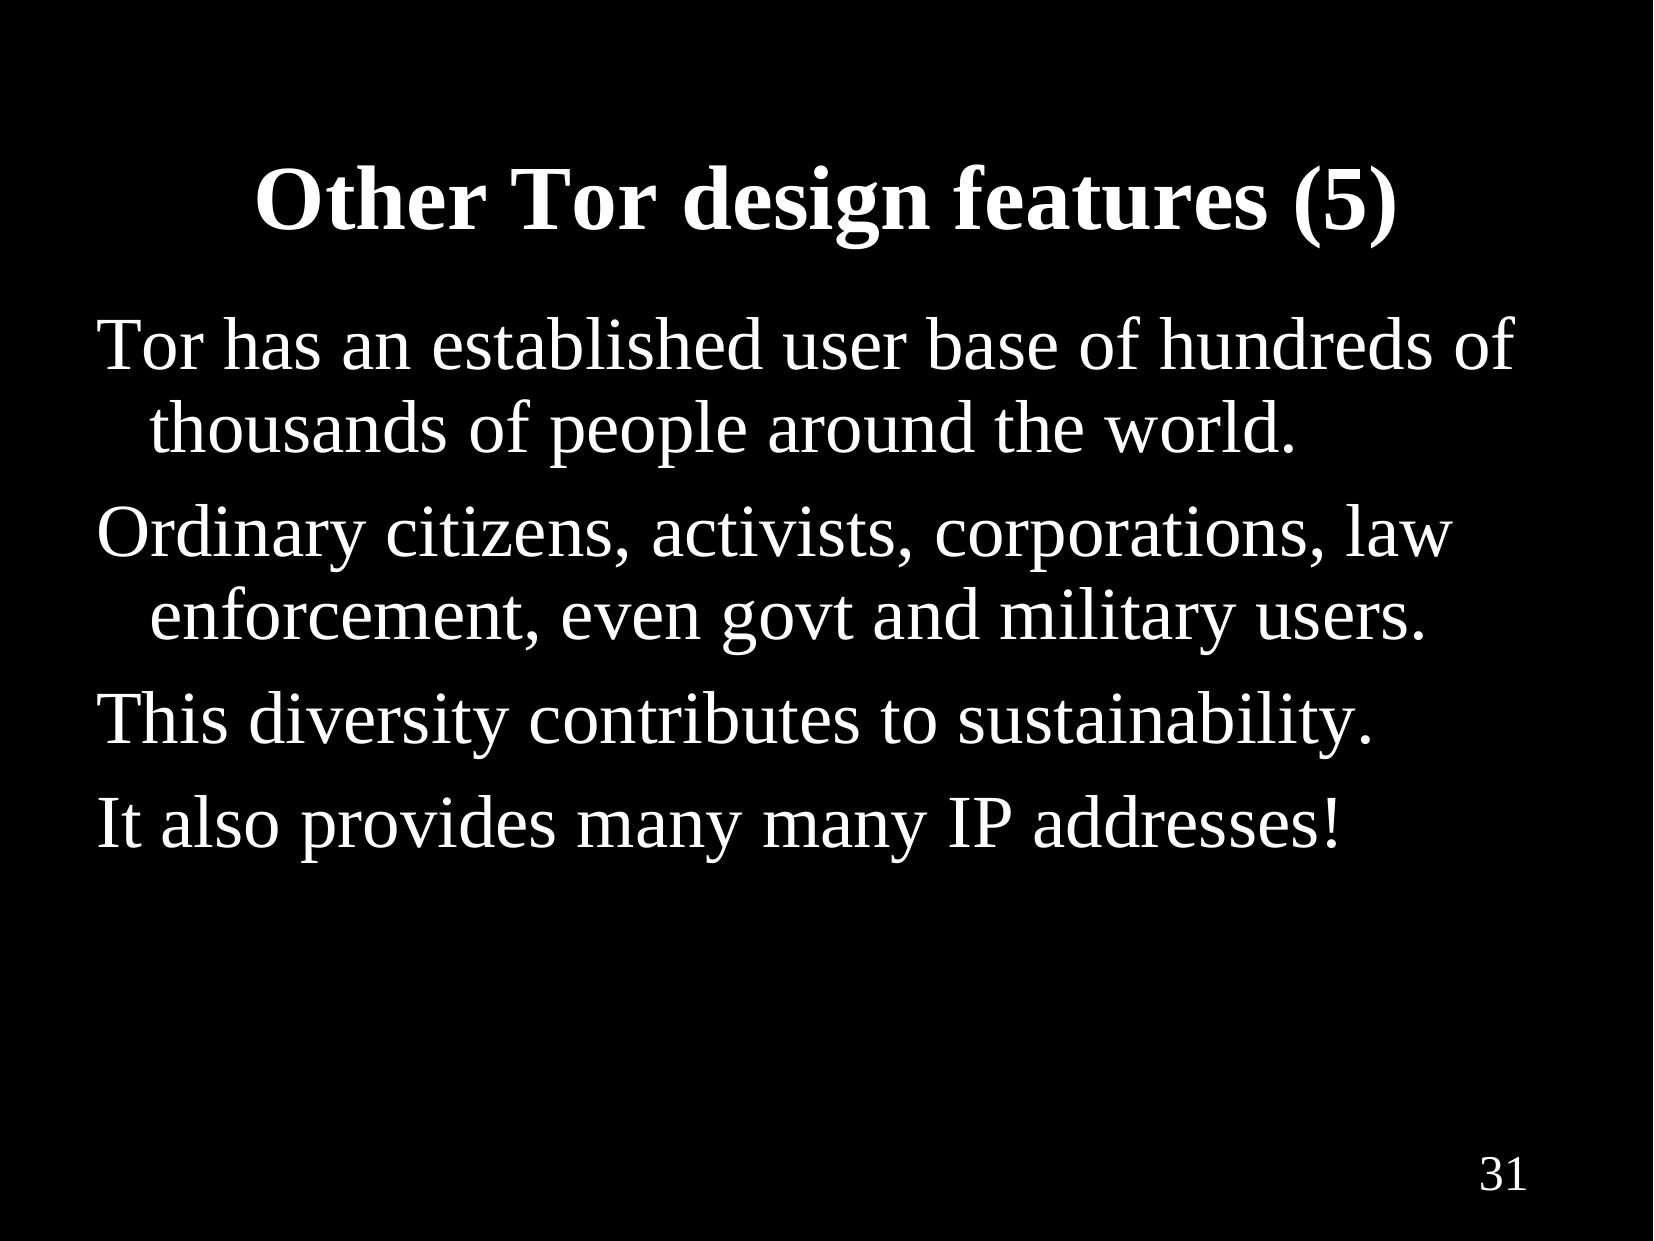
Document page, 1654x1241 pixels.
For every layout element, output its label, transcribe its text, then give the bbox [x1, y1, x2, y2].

title Other Tor design features (5) [121, 103, 1534, 294]
list Tor has an established user base of hundreds of thousands of people around the world. Ordinary citizens, activists, corporations, law enforcement, even govt and military users. This diversity contributes to sustainability. It also provides many many IP addresses! [78, 302, 1570, 1085]
